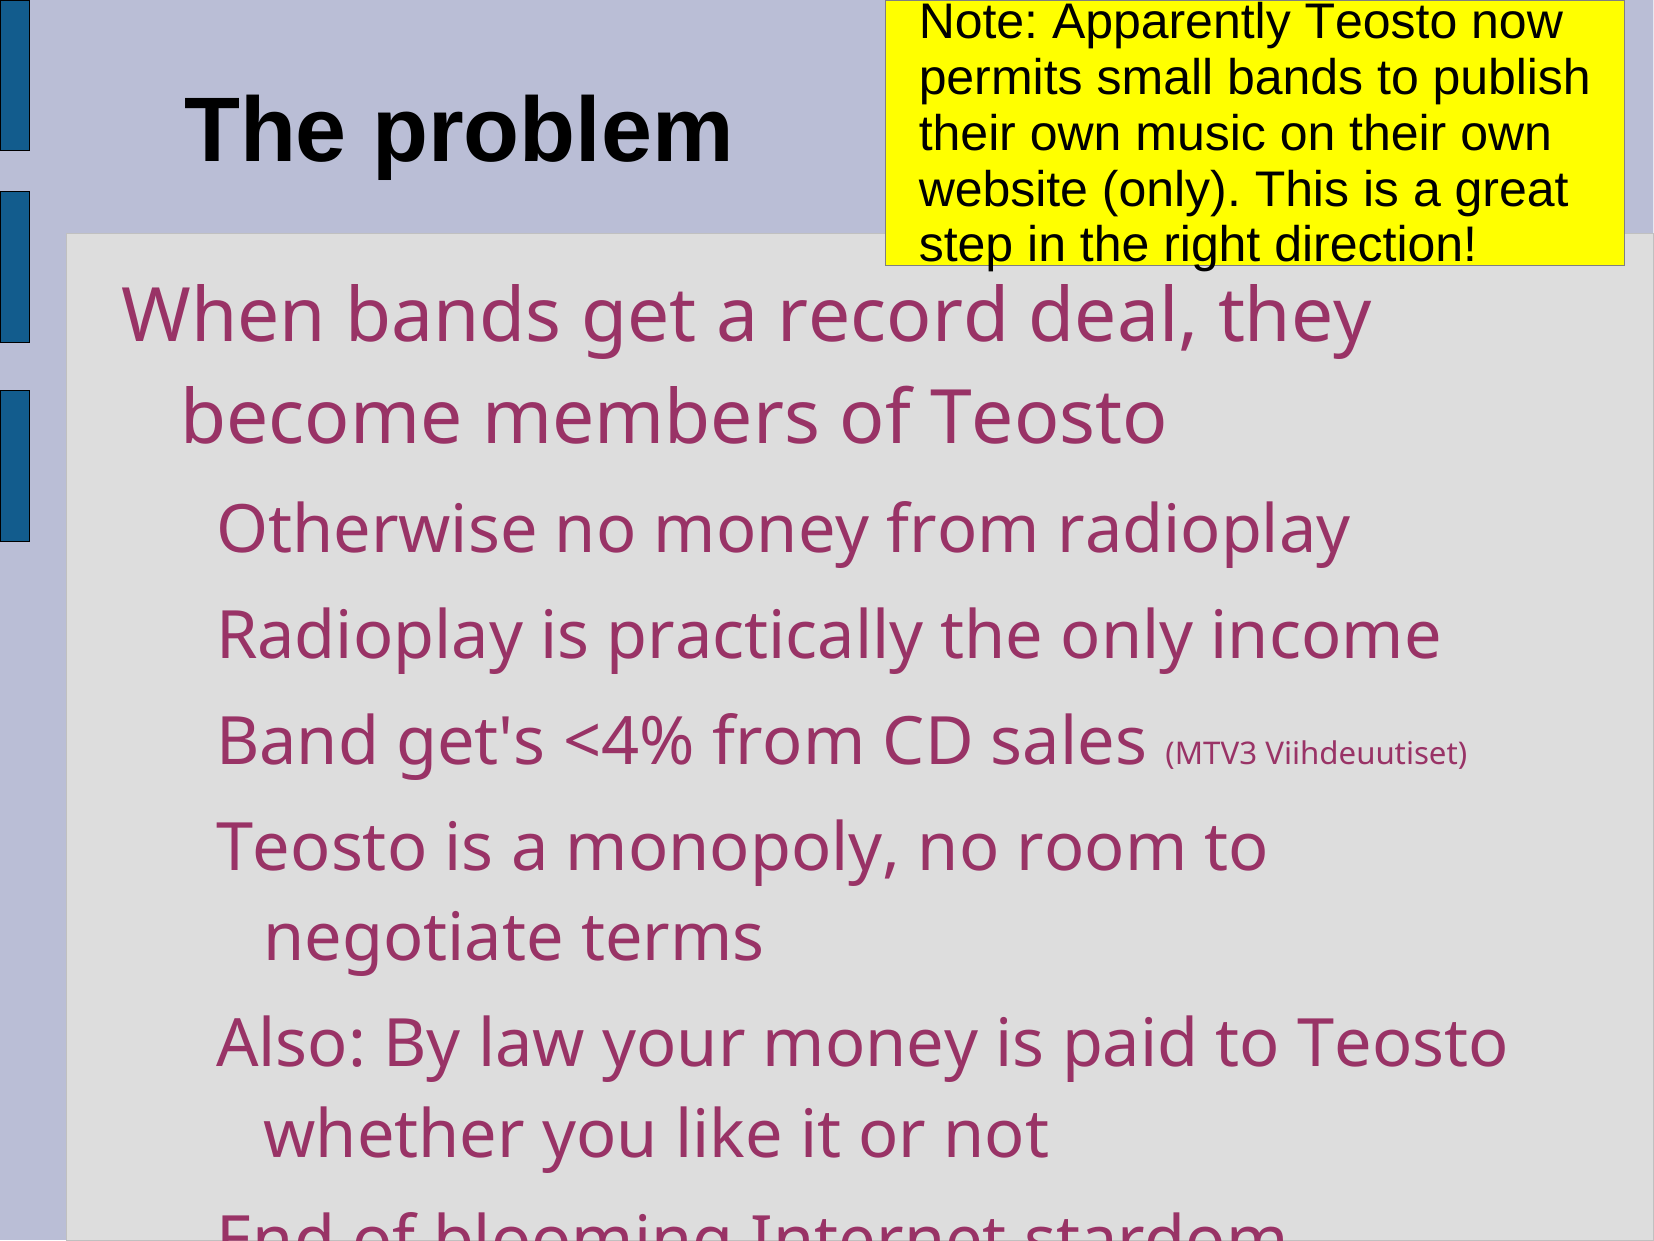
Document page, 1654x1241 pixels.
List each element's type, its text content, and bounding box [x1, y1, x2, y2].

list When bands get a record deal, they become members of Teosto Otherwise no money from radioplay Radioplay is practically the only income Band get's <4% from CD sales (MTV3 Viihdeuutiset) Teosto is a monopoly, no room to negotiate terms Also: By law your money is paid to Teosto whether you like it or not End of blooming Internet stardom Also cannot perform for charity, etcetc... [121, 261, 1534, 1221]
title The problem [121, 26, 798, 234]
text_box Note: Apparently Teosto now permits small bands to publish their own music on their own website (only). This is a great step in the right direction! [885, 0, 1625, 266]
